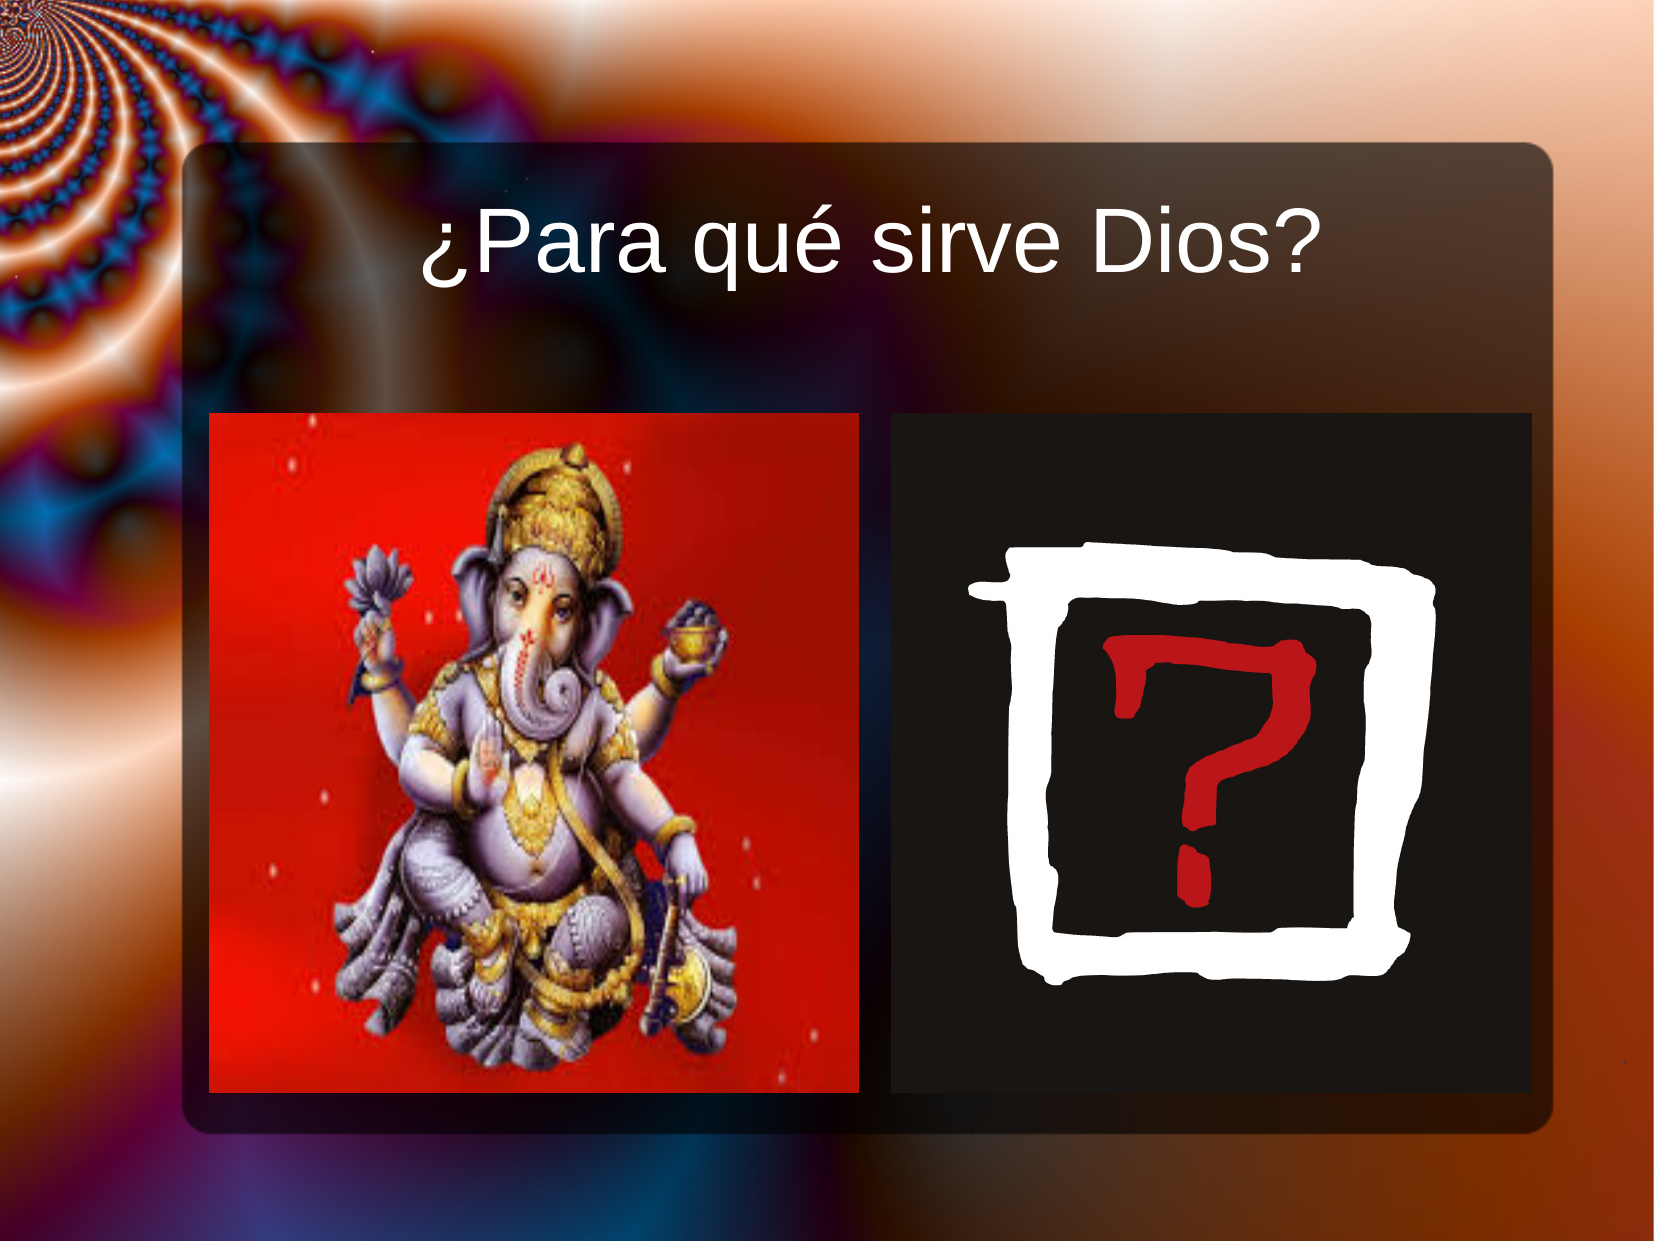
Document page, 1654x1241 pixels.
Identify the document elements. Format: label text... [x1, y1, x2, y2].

title ¿Para qué sirve Dios? [206, 156, 1536, 325]
picture [0, 0, 1654, 1241]
